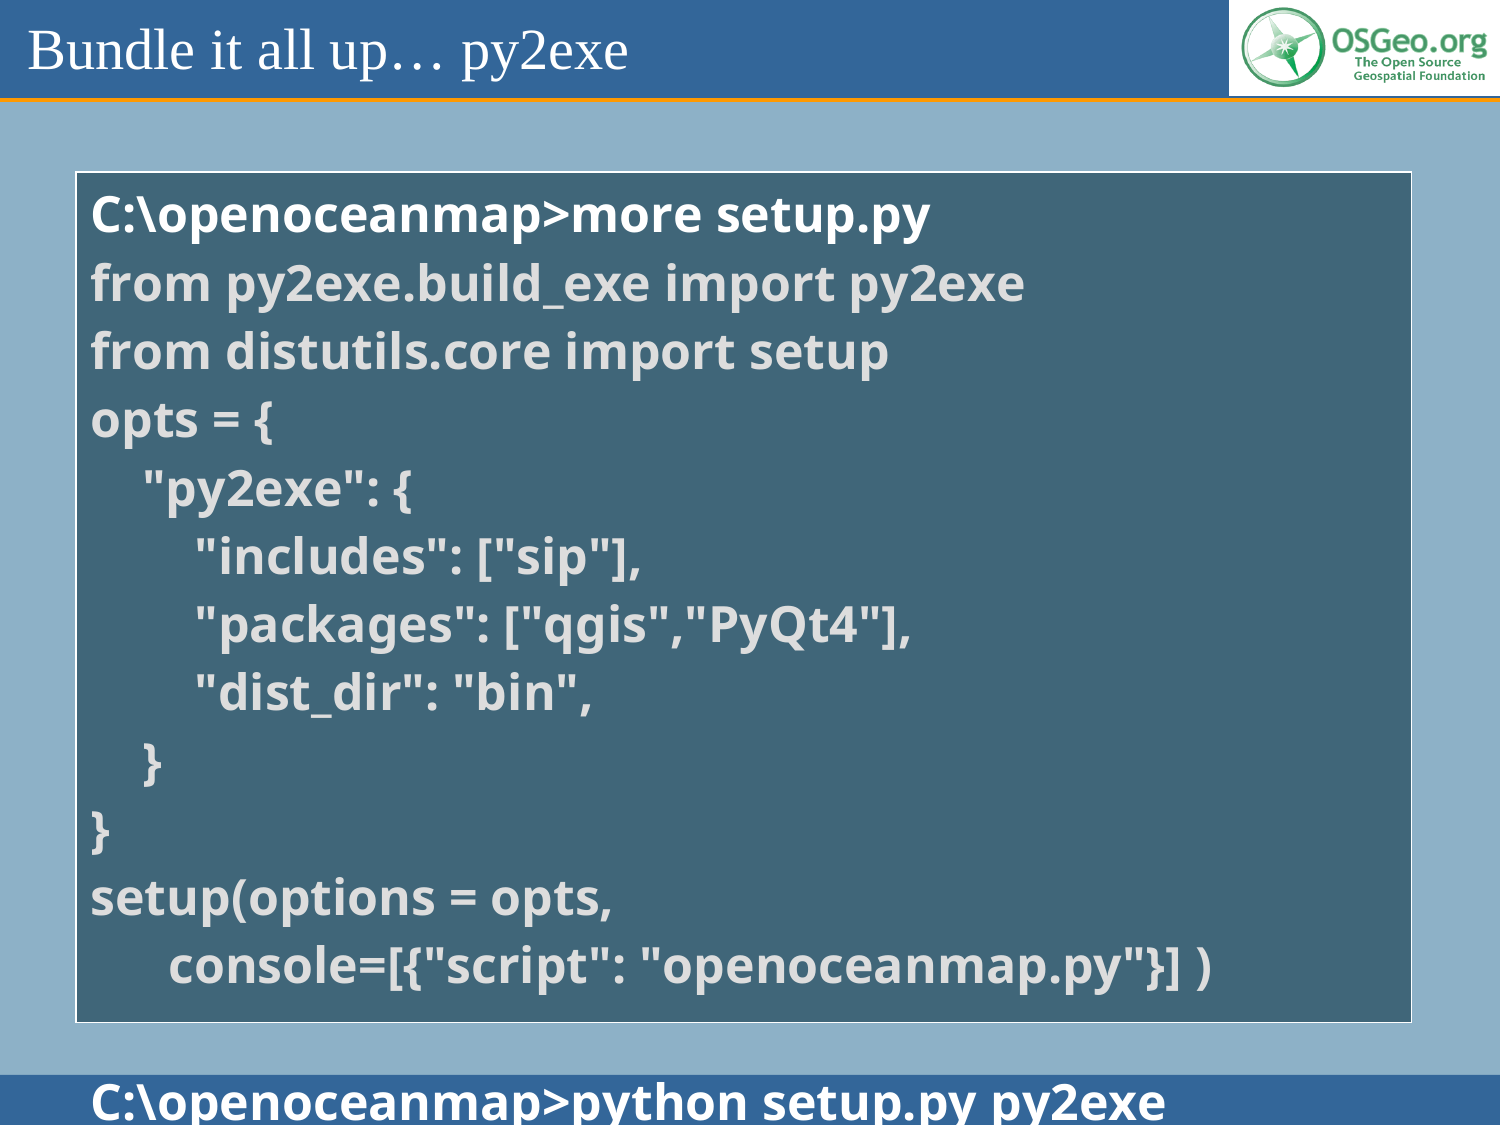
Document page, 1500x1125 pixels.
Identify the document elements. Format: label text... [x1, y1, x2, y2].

text_box C:\openoceanmap>more setup.py from py2exe.build_exe import py2exe from distutils.core import setup opts = { "py2exe": { "includes": ["sip"], "packages": ["qgis","PyQt4"], "dist_dir": "bin", } } setup(options = opts, console=[{"script": "openoceanmap.py"}] ) C:\openoceanmap>python setup.py py2exe [75, 171, 1412, 1023]
title Bundle it all up… py2exe [12, 0, 1091, 100]
picture [1228, 0, 1500, 97]
